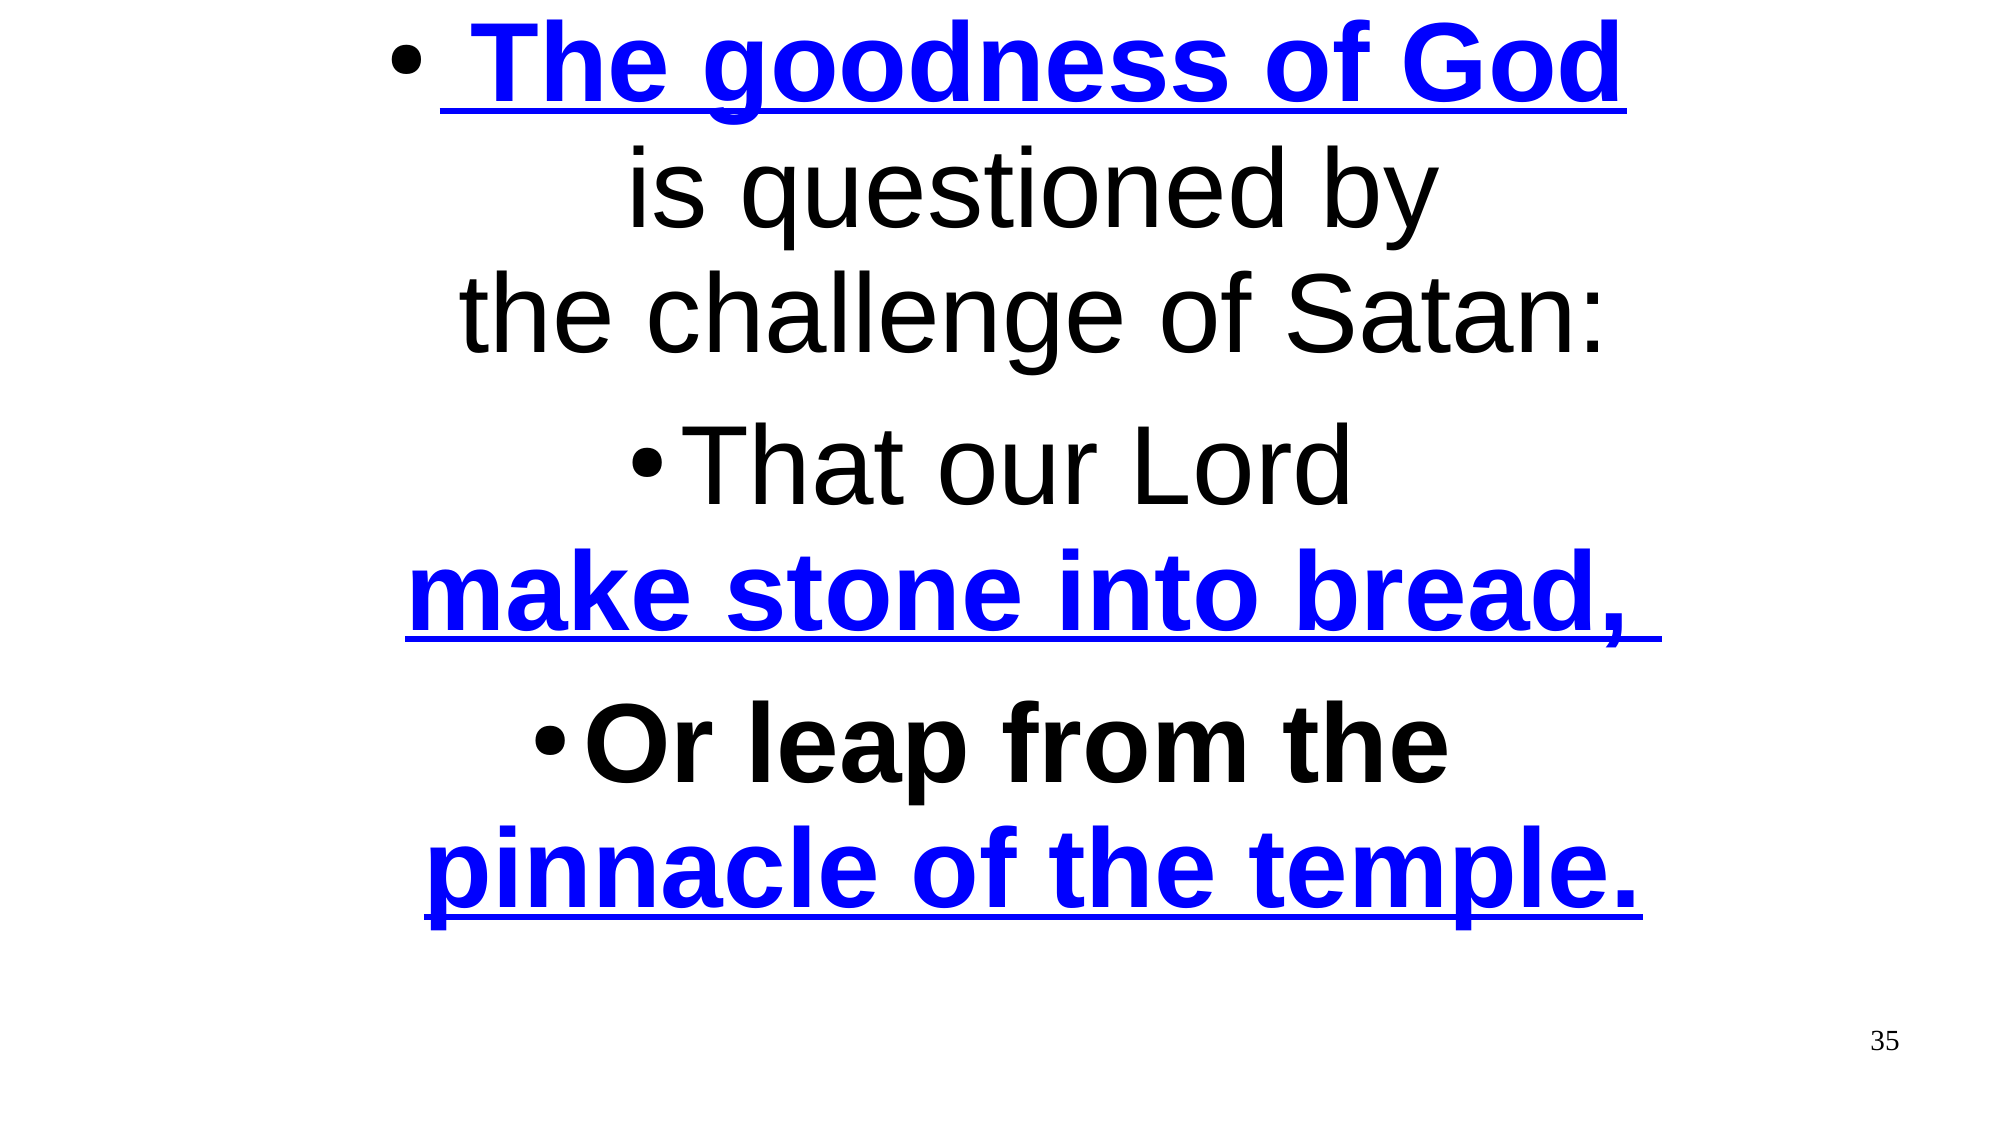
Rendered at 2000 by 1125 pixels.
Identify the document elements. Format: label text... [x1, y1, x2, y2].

list The goodness of God is questioned by the challenge of Satan: That our Lord make stone into bread, Or leap from the pinnacle of the temple. [0, 0, 1996, 1123]
